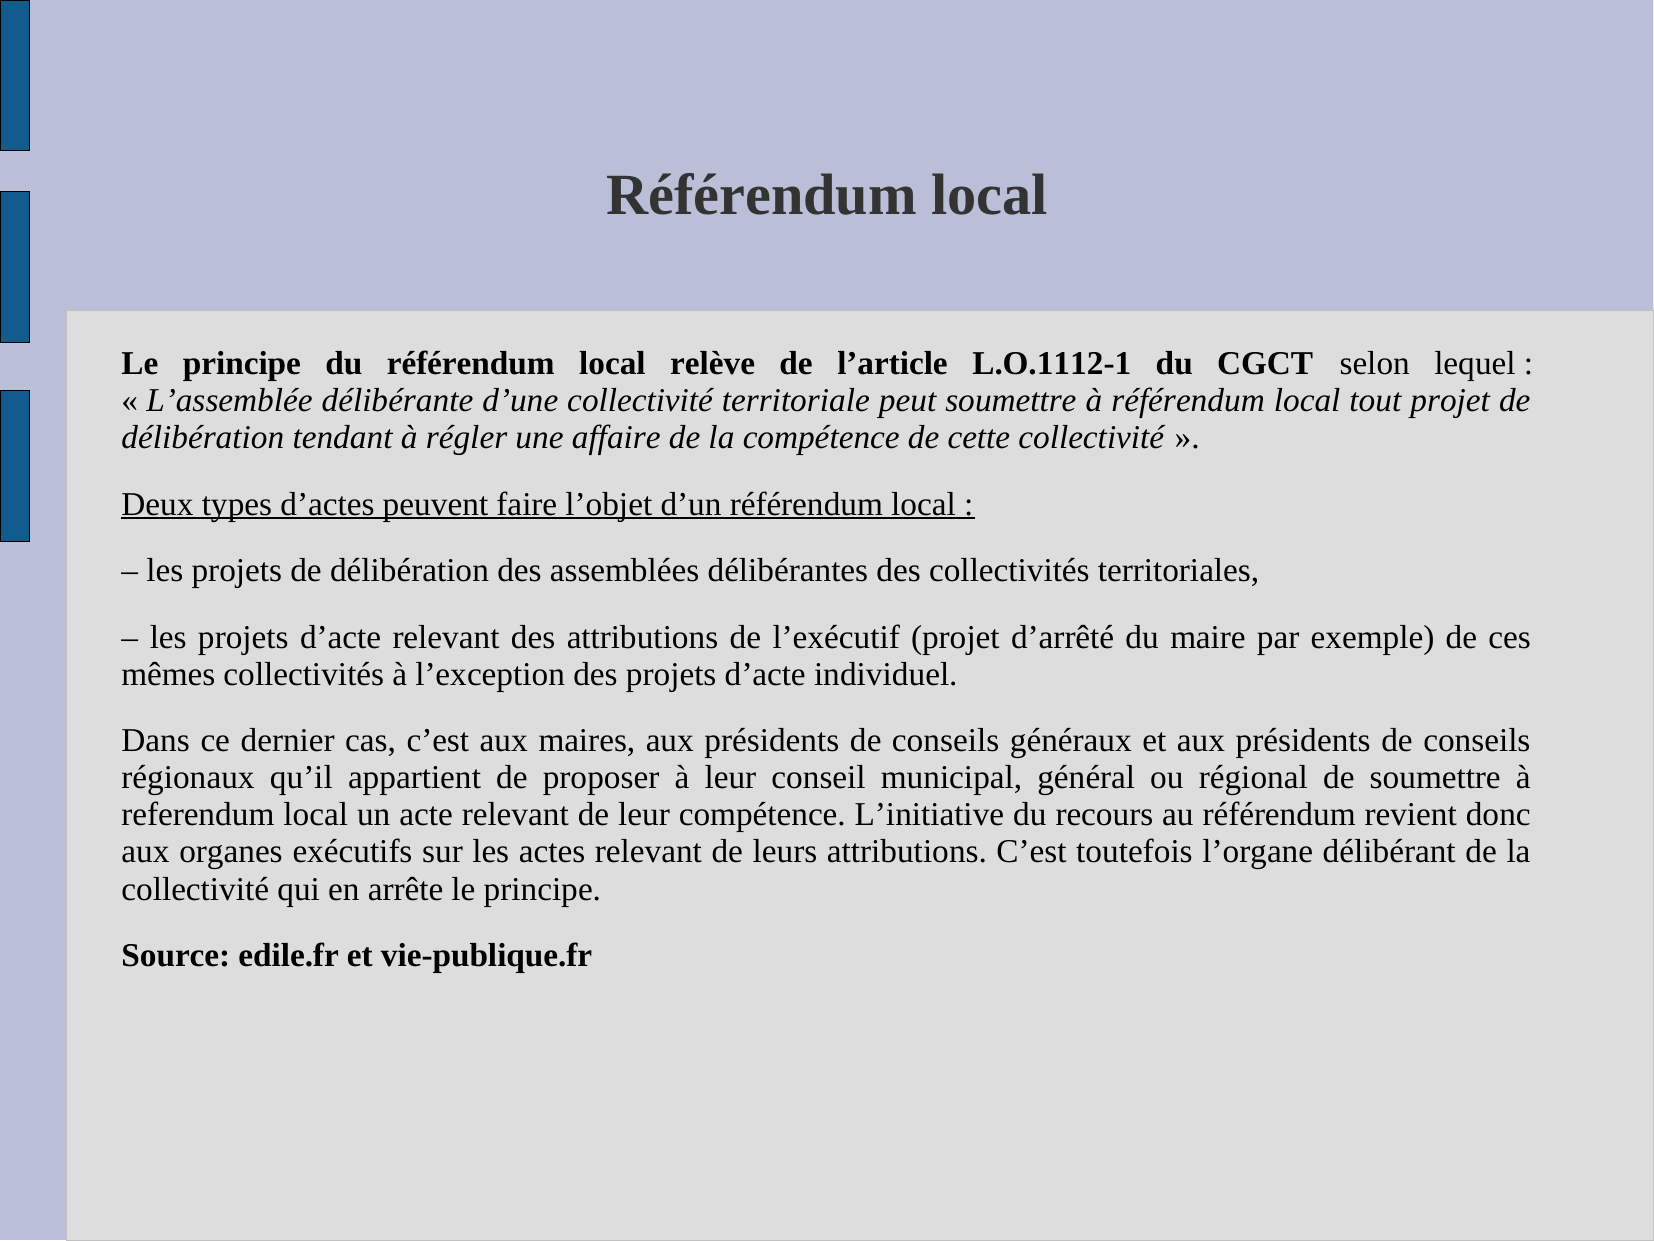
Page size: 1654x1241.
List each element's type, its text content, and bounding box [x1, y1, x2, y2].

title Référendum local [121, 98, 1534, 291]
list Le principe du référendum local relève de l’article L.O.1112-1 du CGCT selon lequel : « L’assemblée délibérante d’une collectivité territoriale peut soumettre à référendum local tout projet de délibération tendant à régler une affaire de la compétence de cette collectivité ». Deux types d’actes peuvent faire l’objet d’un référendum local : – les projets de délibération des assemblées délibérantes des collectivités territoriales, – les projets d’acte relevant des attributions de l’exécutif (projet d’arrêté du maire par exemple) de ces mêmes collectivités à l’exception des projets d’acte individuel. Dans ce dernier cas, c’est aux maires, aux présidents de conseils généraux et aux présidents de conseils régionaux qu’il appartient de proposer à leur conseil municipal, général ou régional de soumettre à referendum local un acte relevant de leur compétence. L’initiative du recours au référendum revient donc aux organes exécutifs sur les actes relevant de leurs attributions. C’est toutefois l’organe délibérant de la collectivité qui en arrête le principe. Source: edile.fr et vie-publique.fr [121, 344, 1534, 1112]
